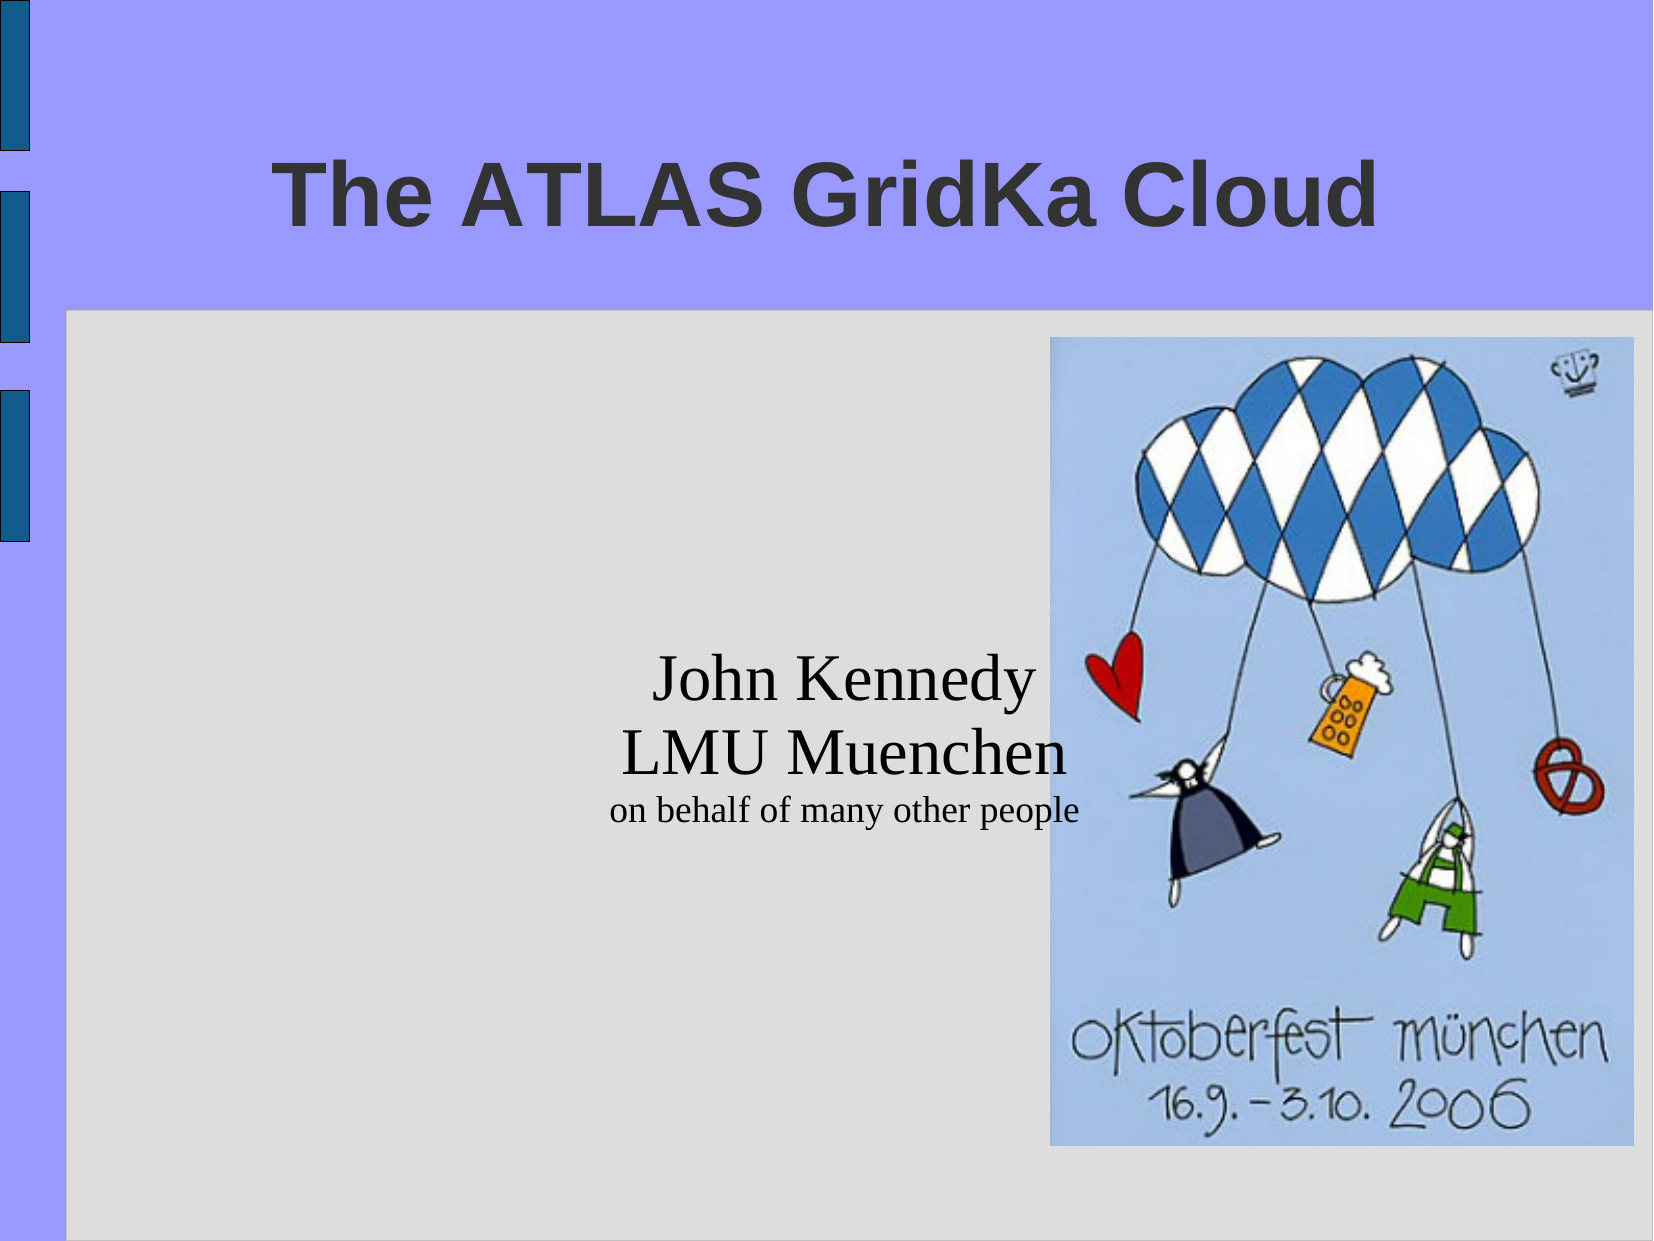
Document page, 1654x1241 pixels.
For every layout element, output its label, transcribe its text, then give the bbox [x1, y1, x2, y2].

subtitle John Kennedy LMU Muenchen on behalf of many other people [121, 344, 1534, 1127]
picture [1050, 337, 1634, 1146]
title The ATLAS GridKa Cloud [121, 91, 1534, 299]
